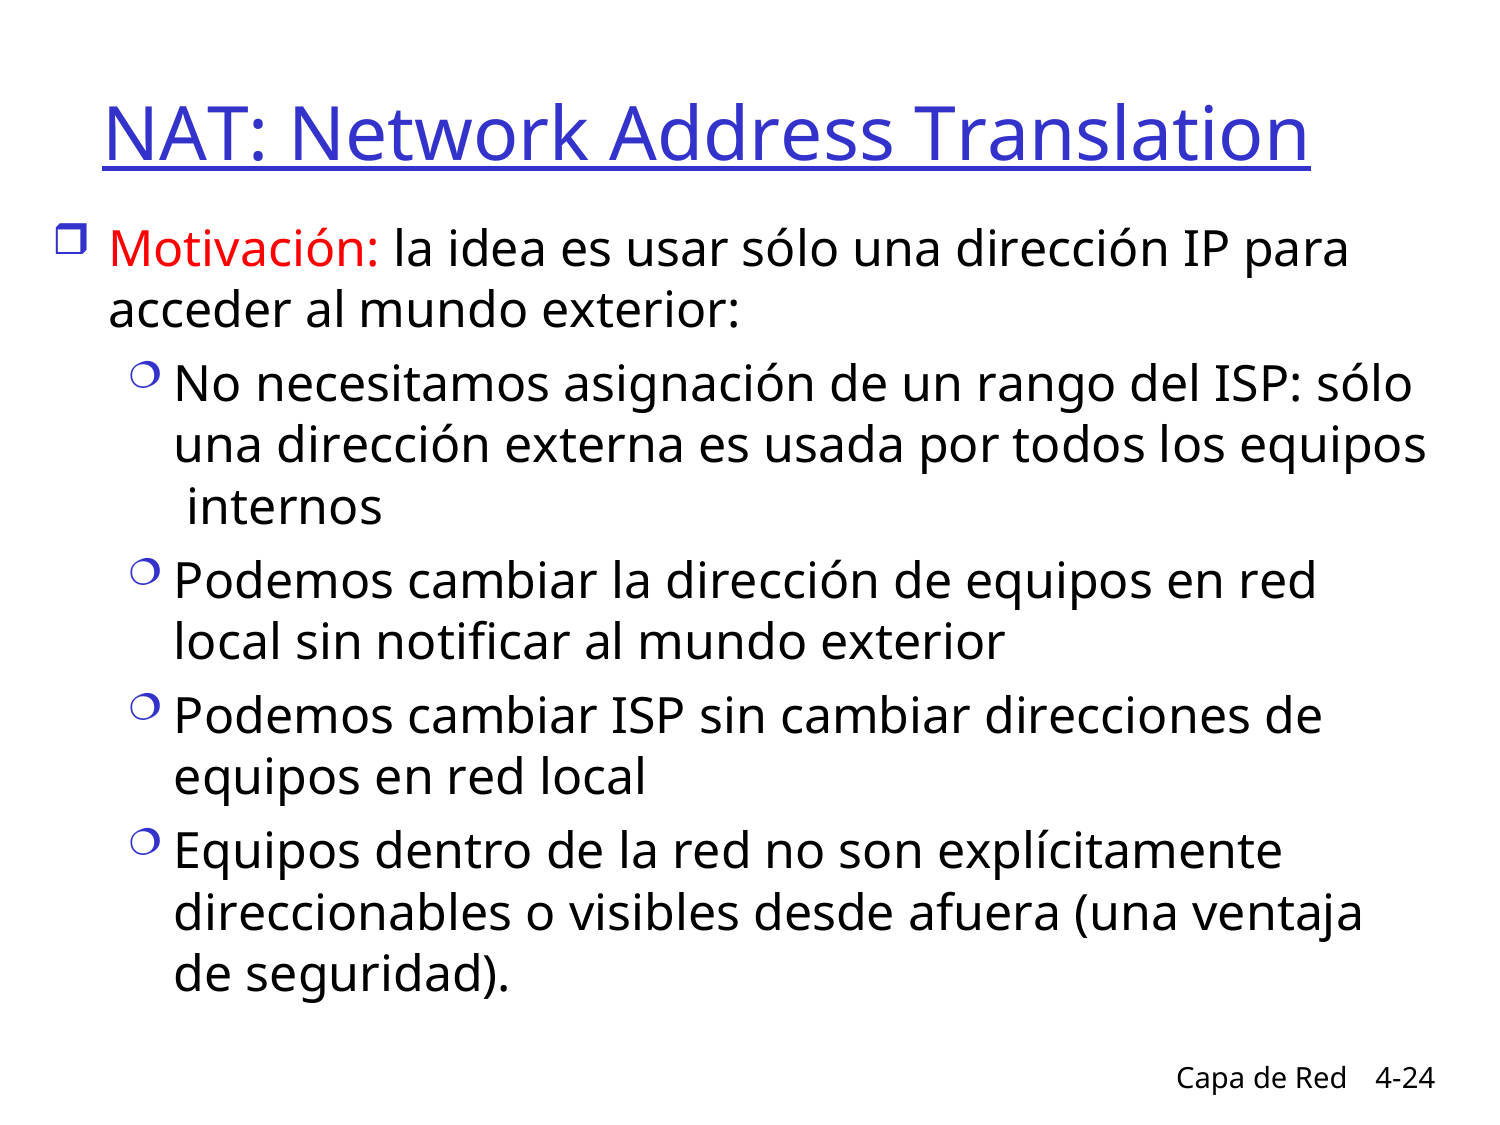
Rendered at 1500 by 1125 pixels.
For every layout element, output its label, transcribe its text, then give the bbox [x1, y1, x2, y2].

list Motivación: la idea es usar sólo una dirección IP para acceder al mundo exterior: No necesitamos asignación de un rango del ISP: sólo una dirección externa es usada por todos los equipos internos Podemos cambiar la dirección de equipos en red local sin notificar al mundo exterior Podemos cambiar ISP sin cambiar direcciones de equipos en red local Equipos dentro de la red no son explícitamente direccionables o visibles desde afuera (una ventaja de seguridad). [37, 209, 1445, 983]
title NAT: Network Address Translation [87, 37, 1395, 209]
